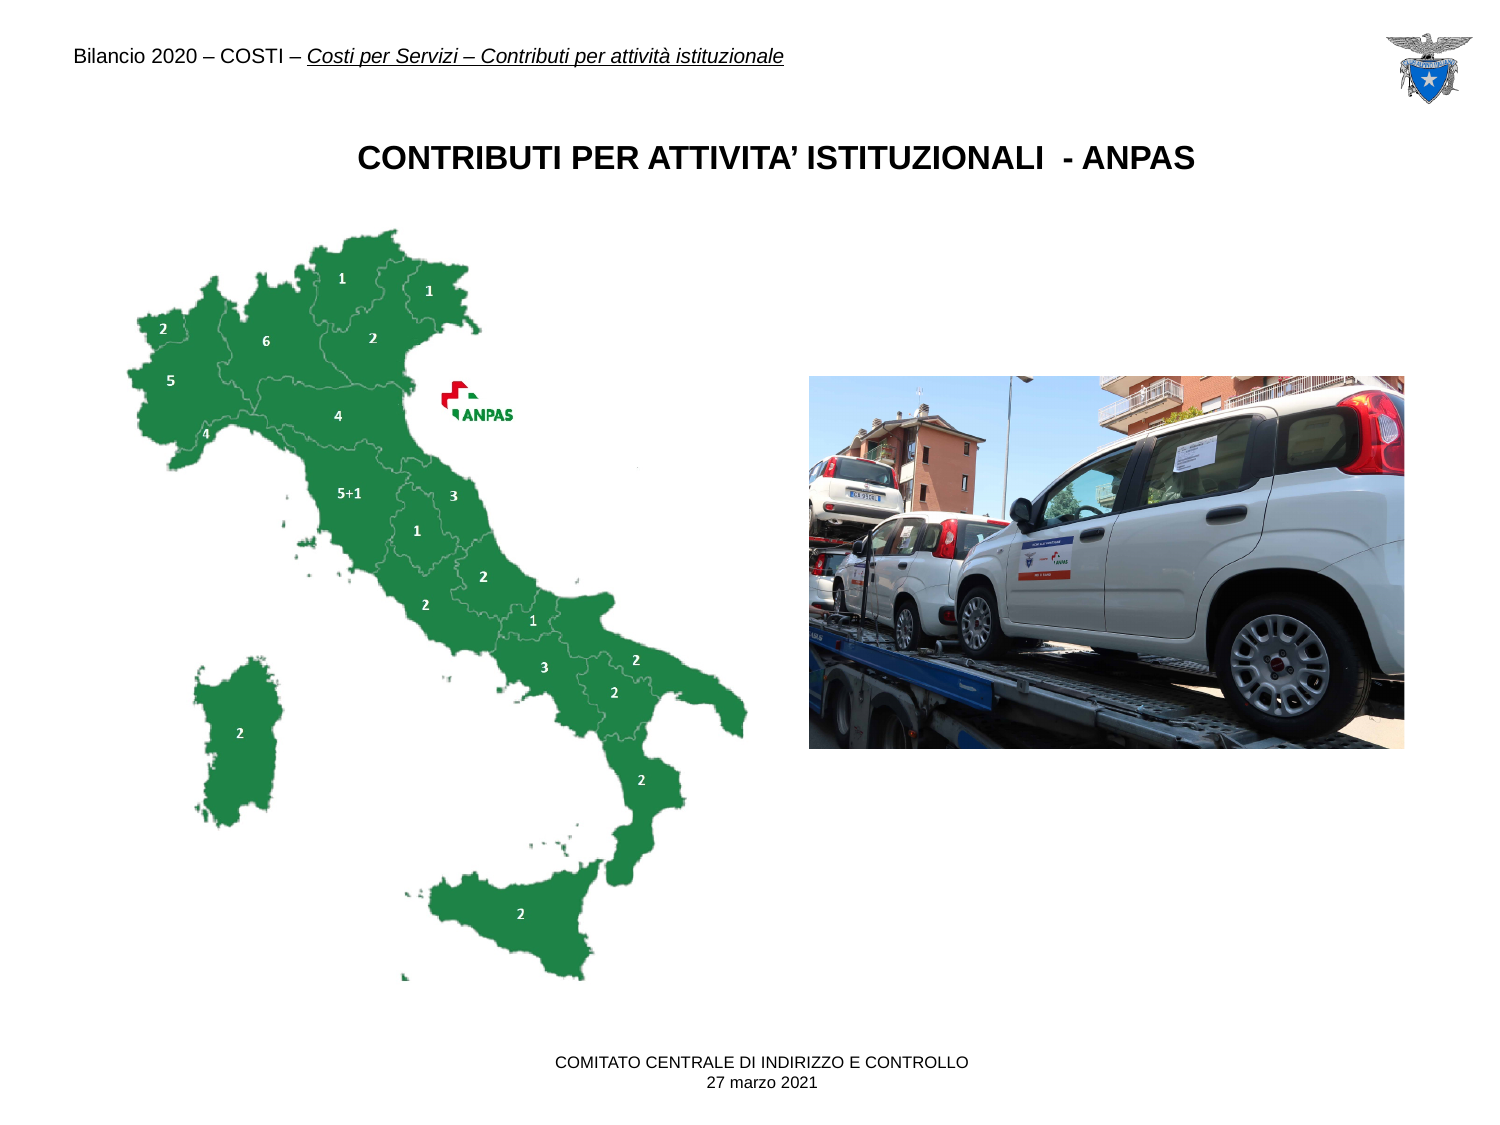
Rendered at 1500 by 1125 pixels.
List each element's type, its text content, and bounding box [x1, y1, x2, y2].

picture [1, 207, 1405, 1047]
picture [1382, 29, 1477, 112]
text_box Bilancio 2020 – COSTI – Costi per Servizi – Contributi per attività istituzionale [58, 35, 975, 76]
text_box COMITATO CENTRALE DI INDIRIZZO E CONTROLLO 27 marzo 2021 [278, 1044, 1247, 1101]
text_box CONTRIBUTI PER ATTIVITA’ ISTITUZIONALI - ANPAS [293, 129, 1270, 184]
